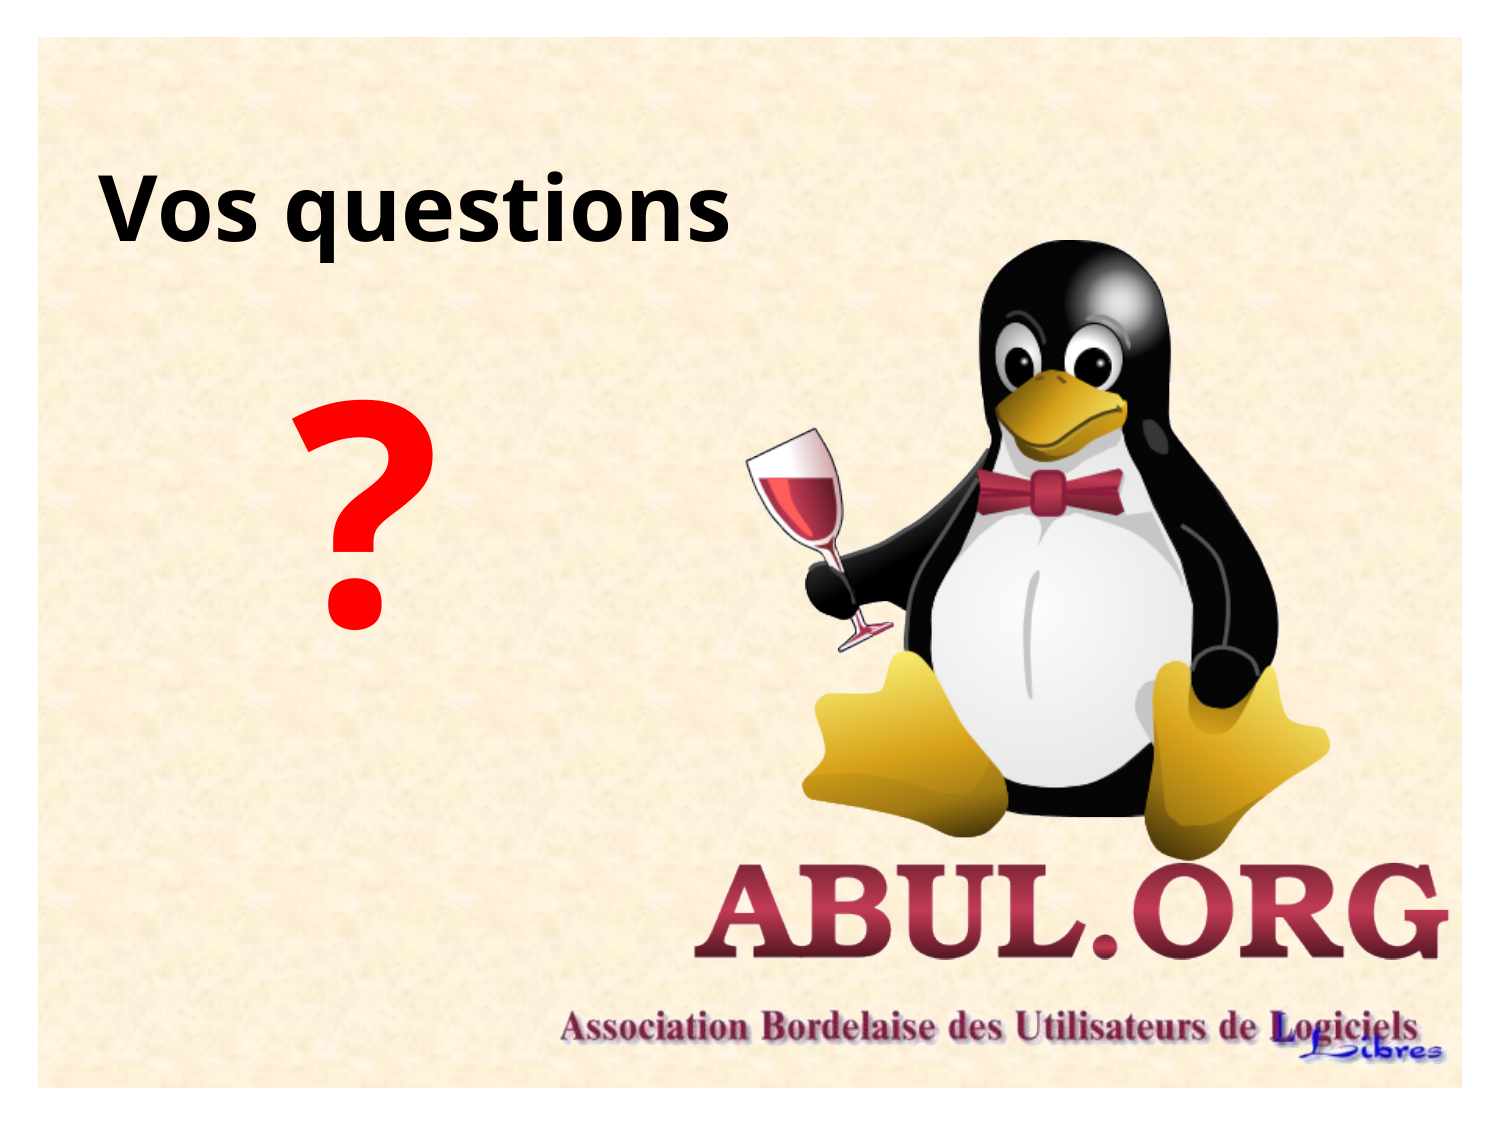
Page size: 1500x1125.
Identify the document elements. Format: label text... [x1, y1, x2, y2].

text_box ? [291, 358, 536, 767]
text_box Vos questions [59, 143, 772, 358]
title [519, 732, 1422, 1068]
picture [37, 37, 1463, 1088]
